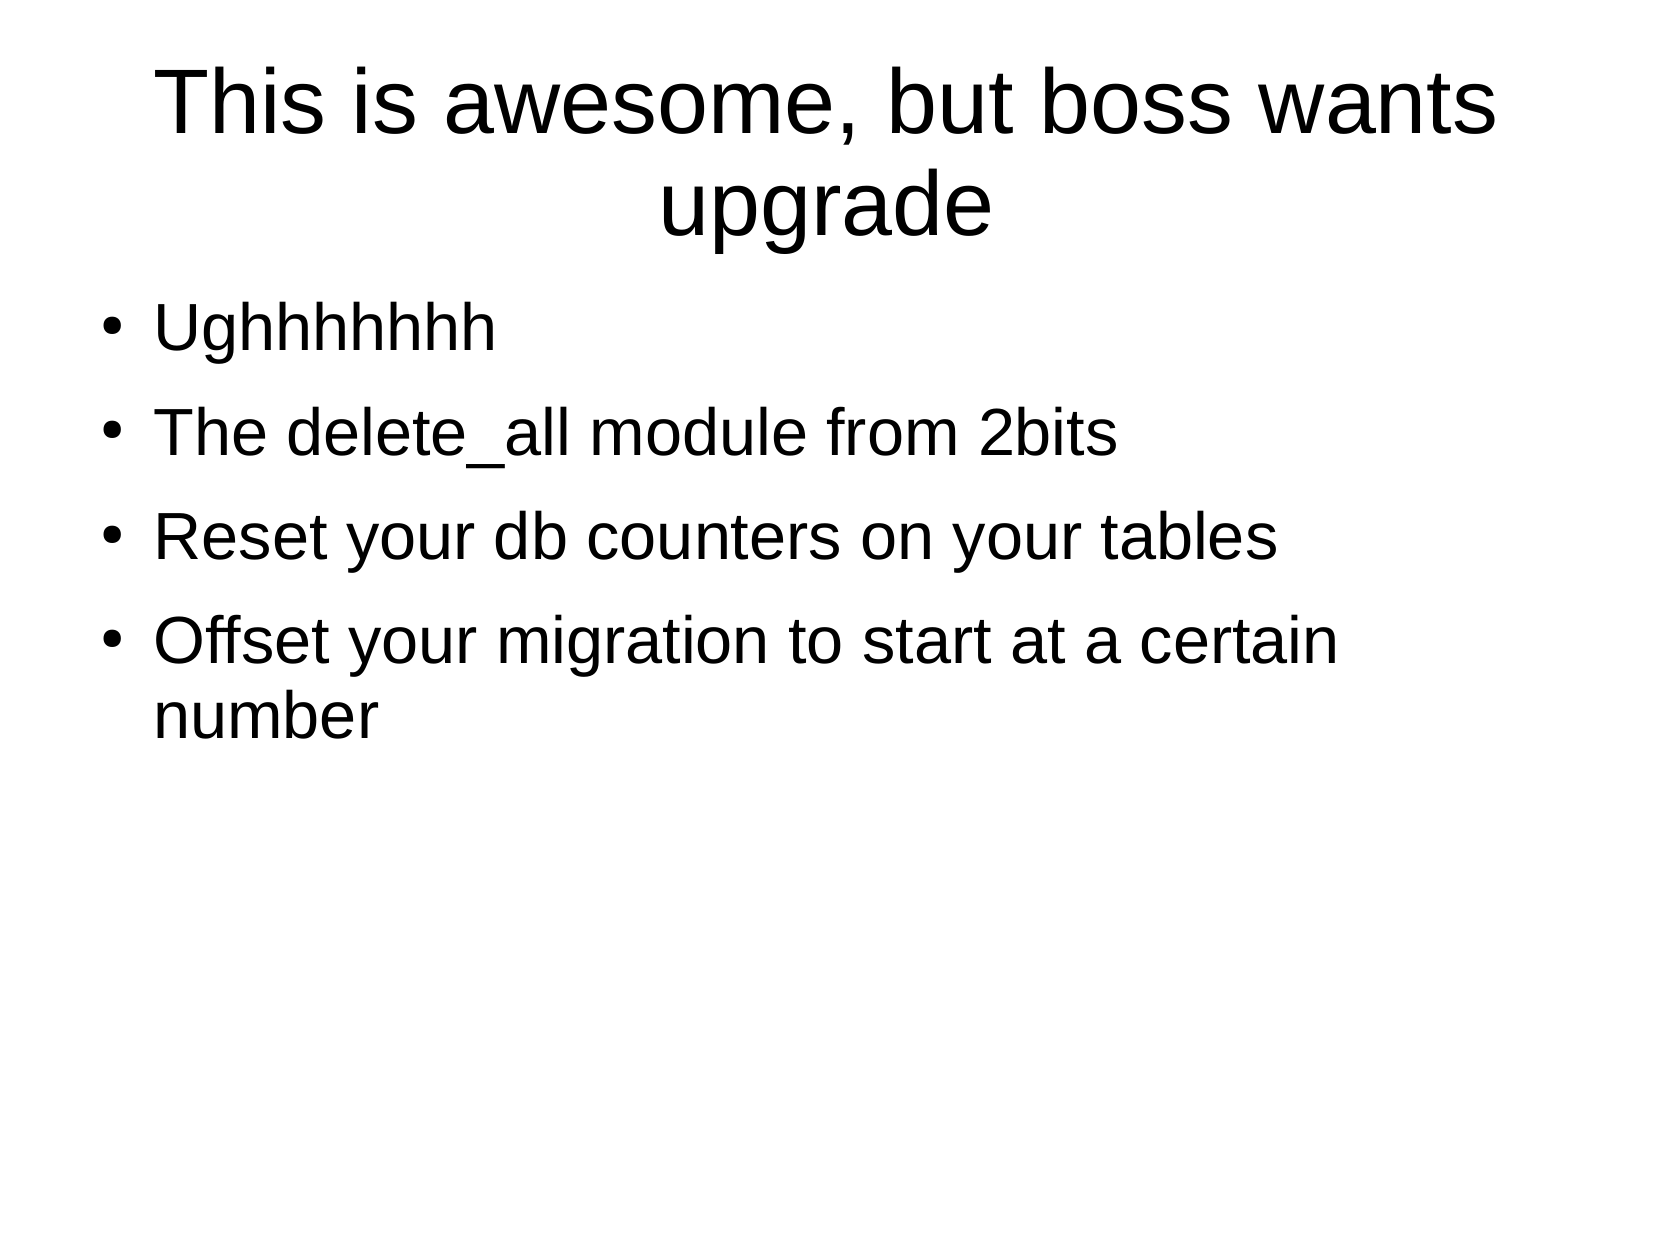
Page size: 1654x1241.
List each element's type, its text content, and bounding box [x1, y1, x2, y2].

title This is awesome, but boss wants upgrade [82, 49, 1571, 257]
list Ughhhhhhh The delete_all module from 2bits Reset your db counters on your tables Offset your migration to start at a certain number [82, 290, 1538, 1010]
